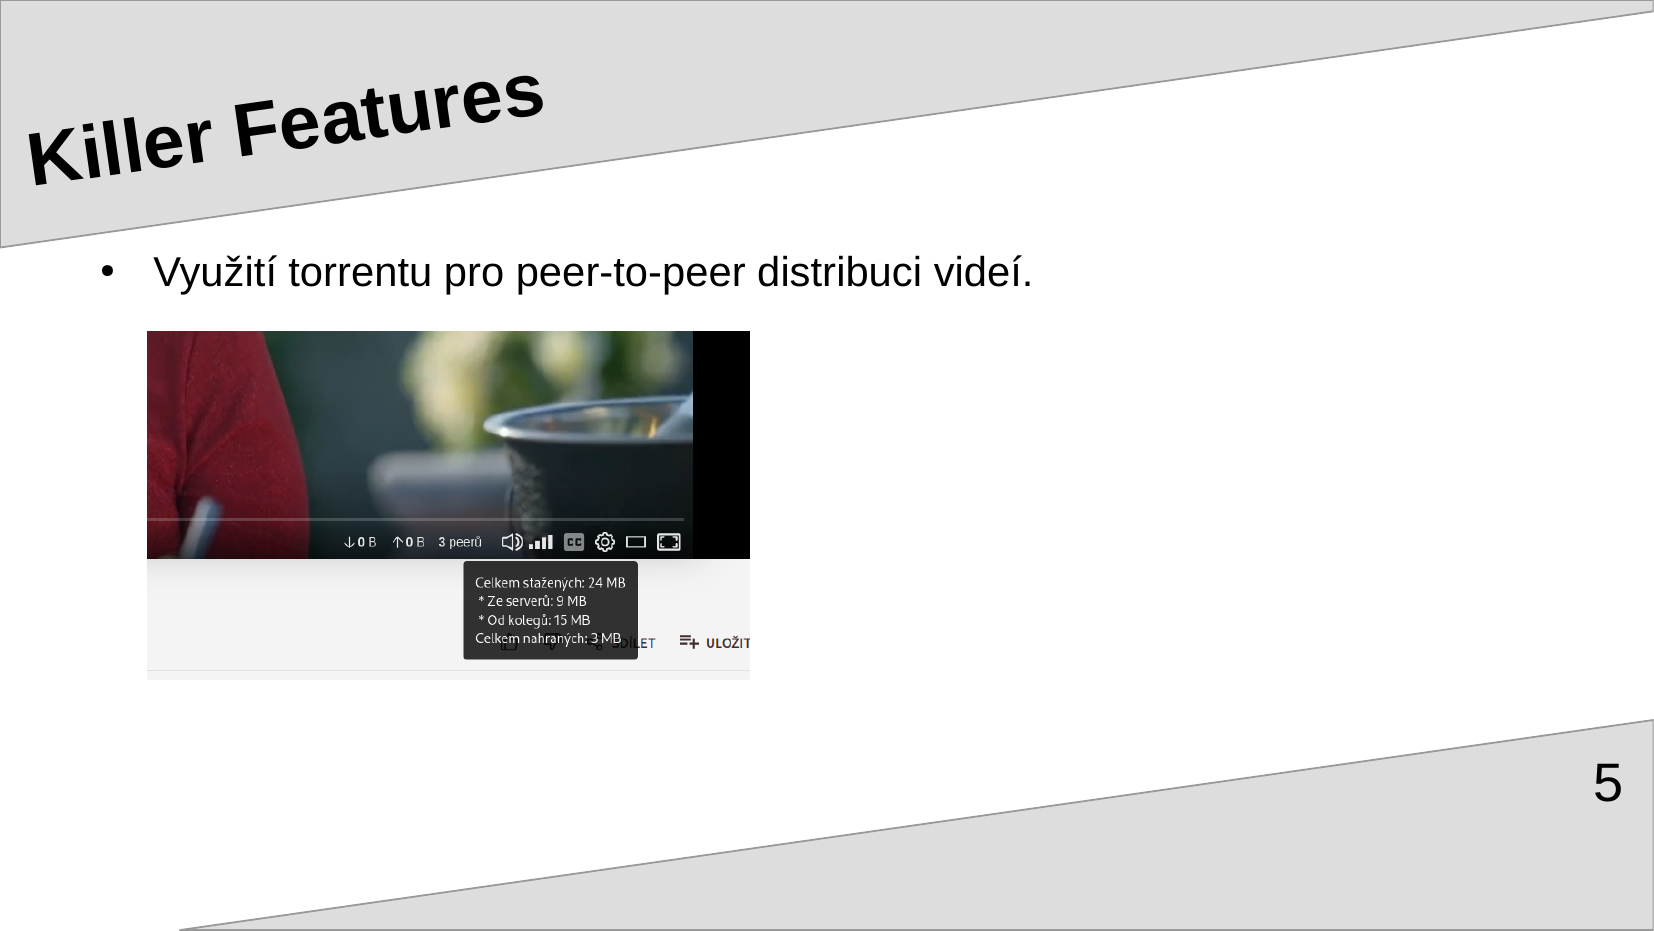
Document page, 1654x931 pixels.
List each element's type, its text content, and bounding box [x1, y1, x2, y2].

picture [147, 331, 750, 680]
list Využití torrentu pro peer-to-peer distribuci videí. [82, 248, 1538, 789]
title Killer Features [16, 0, 1501, 239]
